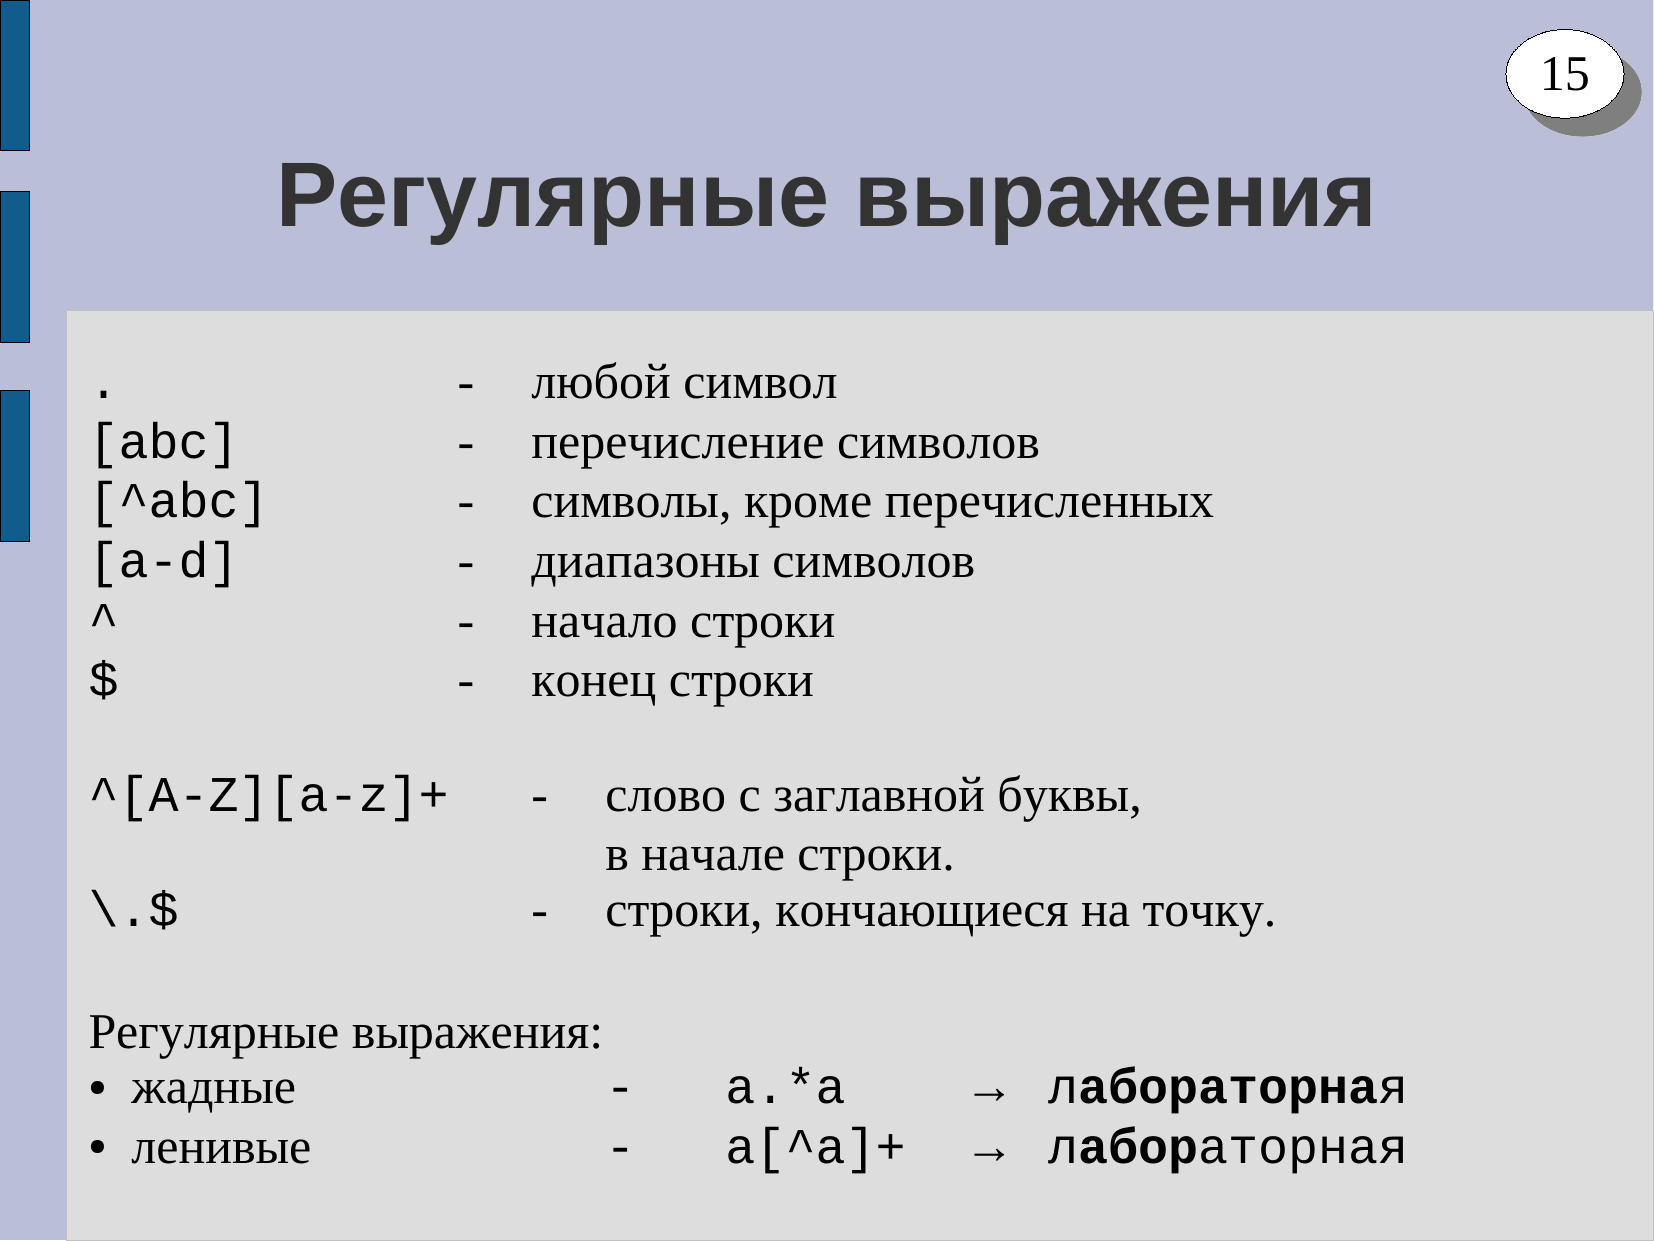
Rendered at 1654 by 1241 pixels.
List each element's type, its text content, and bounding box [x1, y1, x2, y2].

text_box Регулярные выражения: жадные - а.*а → лабораторная ленивые - а[^а]+ → лабораторная [88, 1003, 1625, 1211]
text_box . - любой символ [abc] - перечисление символов [^abc] - символы, кроме перечисленных [a-d] - диапазоны символов ^ - начало строки $ - конец строки ^[A-Z][a-z]+ - слово с заглавной буквы, в начале строки. \.$ - строки, кончающиеся на точку. [88, 354, 1277, 997]
text_box 15 [1505, 29, 1625, 119]
title Регулярные выражения [121, 91, 1534, 299]
